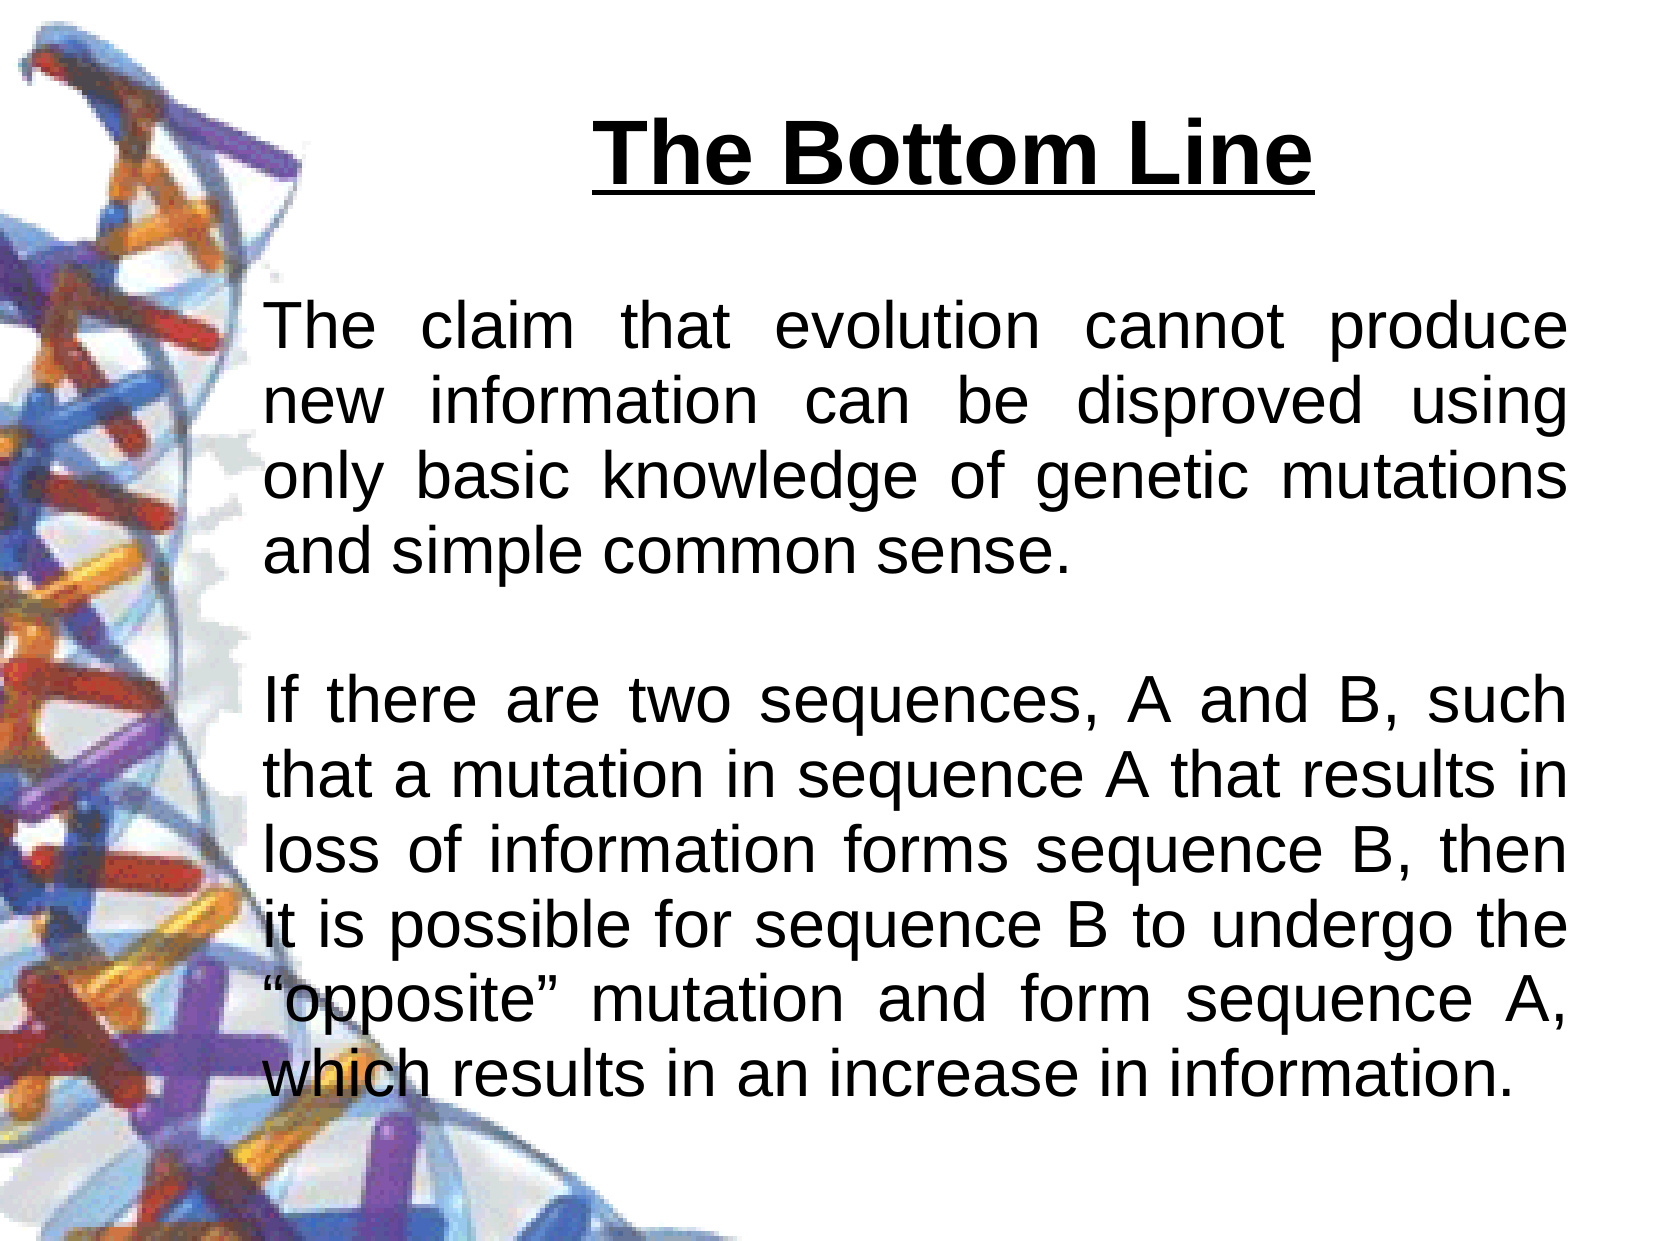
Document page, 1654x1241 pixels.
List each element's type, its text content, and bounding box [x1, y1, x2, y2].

subtitle The claim that evolution cannot produce new information can be disproved using only basic knowledge of genetic mutations and simple common sense. If there are two sequences, A and B, such that a mutation in sequence A that results in loss of information forms sequence B, then it is possible for sequence B to undergo the “opposite” mutation and form sequence A, which results in an increase in information. [262, 288, 1571, 1111]
title The Bottom Line [337, 49, 1571, 257]
picture [0, 0, 1654, 1241]
